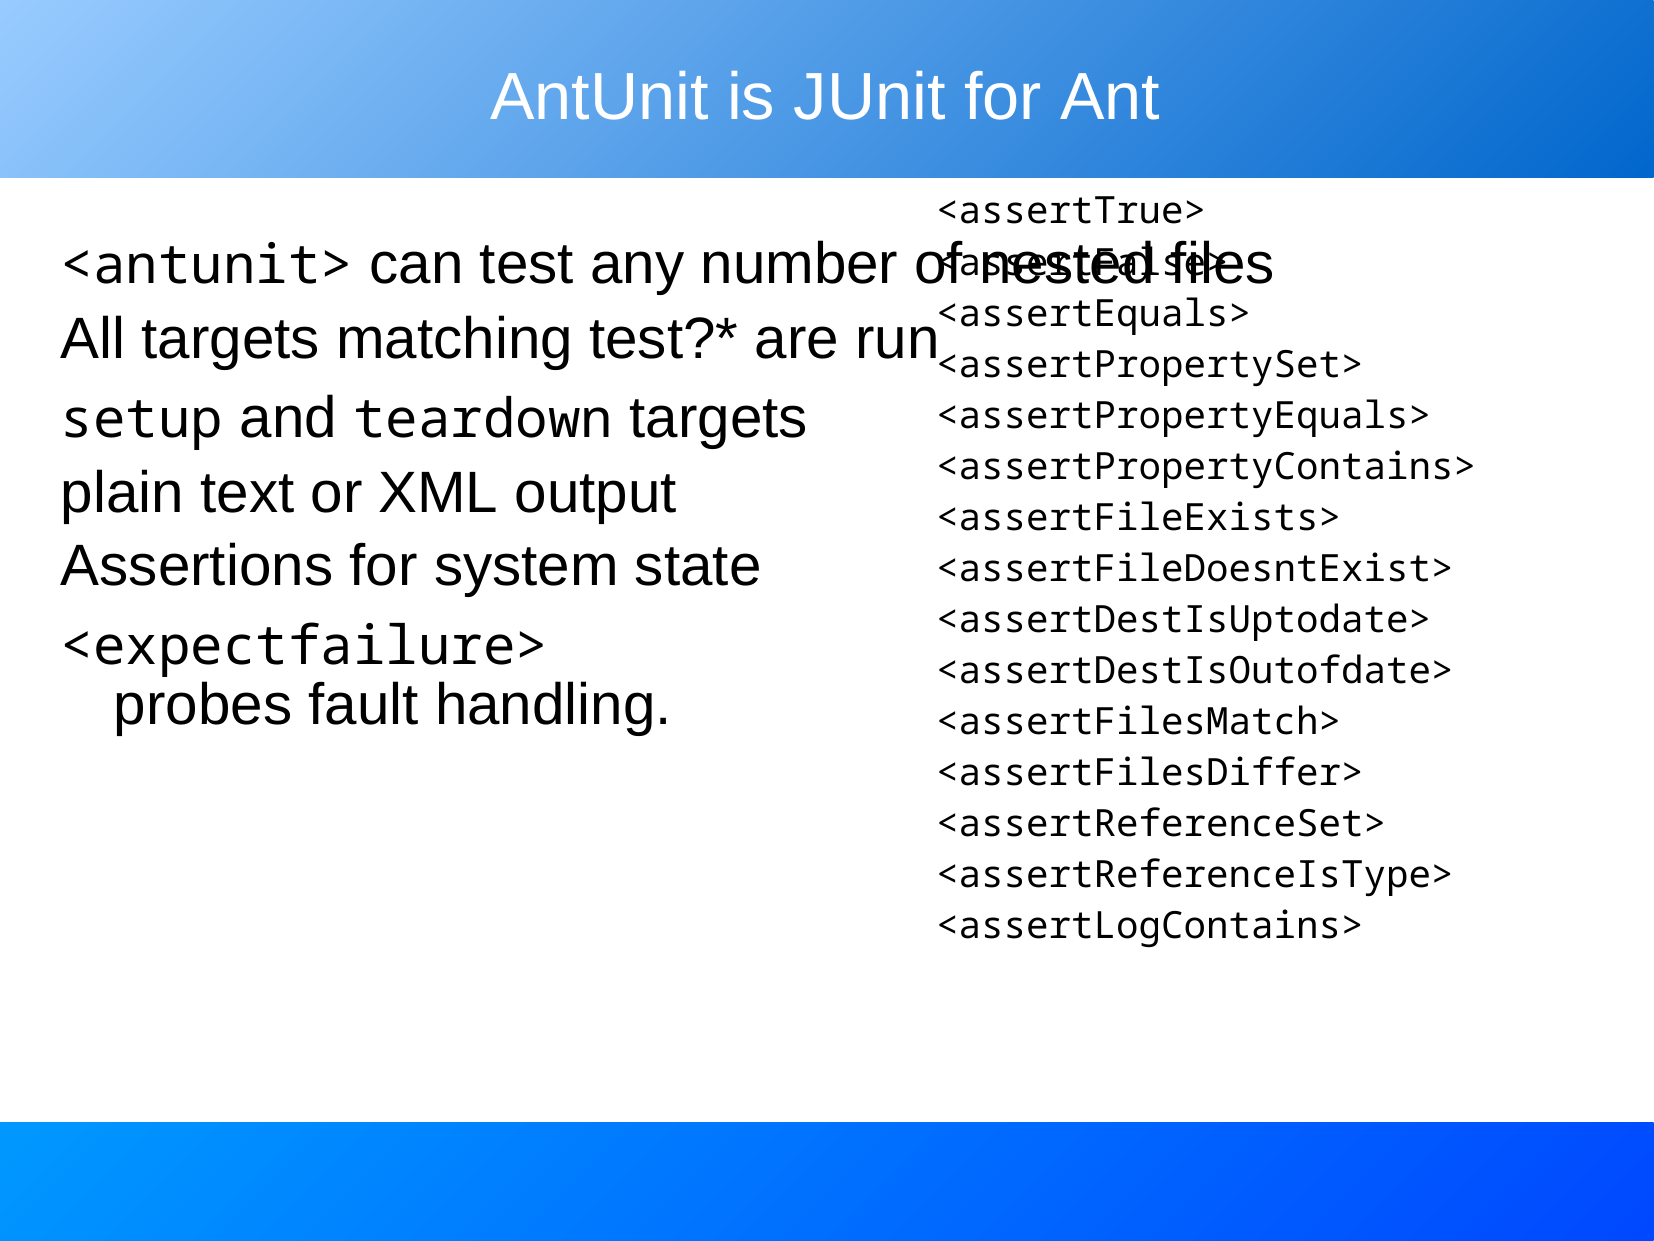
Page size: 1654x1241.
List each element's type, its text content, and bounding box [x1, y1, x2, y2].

text_box <assertTrue> <assertFalse> <assertEquals> <assertPropertySet> <assertPropertyEquals> <assertPropertyContains> <assertFileExists> <assertFileDoesntExist> <assertDestIsUptodate> <assertDestIsOutofdate> <assertFilesMatch> <assertFilesDiffer> <assertReferenceSet> <assertReferenceIsType> <assertLogContains> [921, 278, 1491, 856]
title AntUnit is JUnit for Ant [162, 59, 1489, 148]
list <antunit> can test any number of nested files All targets matching test?* are run setup and teardown targets plain text or XML output Assertions for system state <expectfailure> probes fault handling. [60, 230, 802, 1093]
